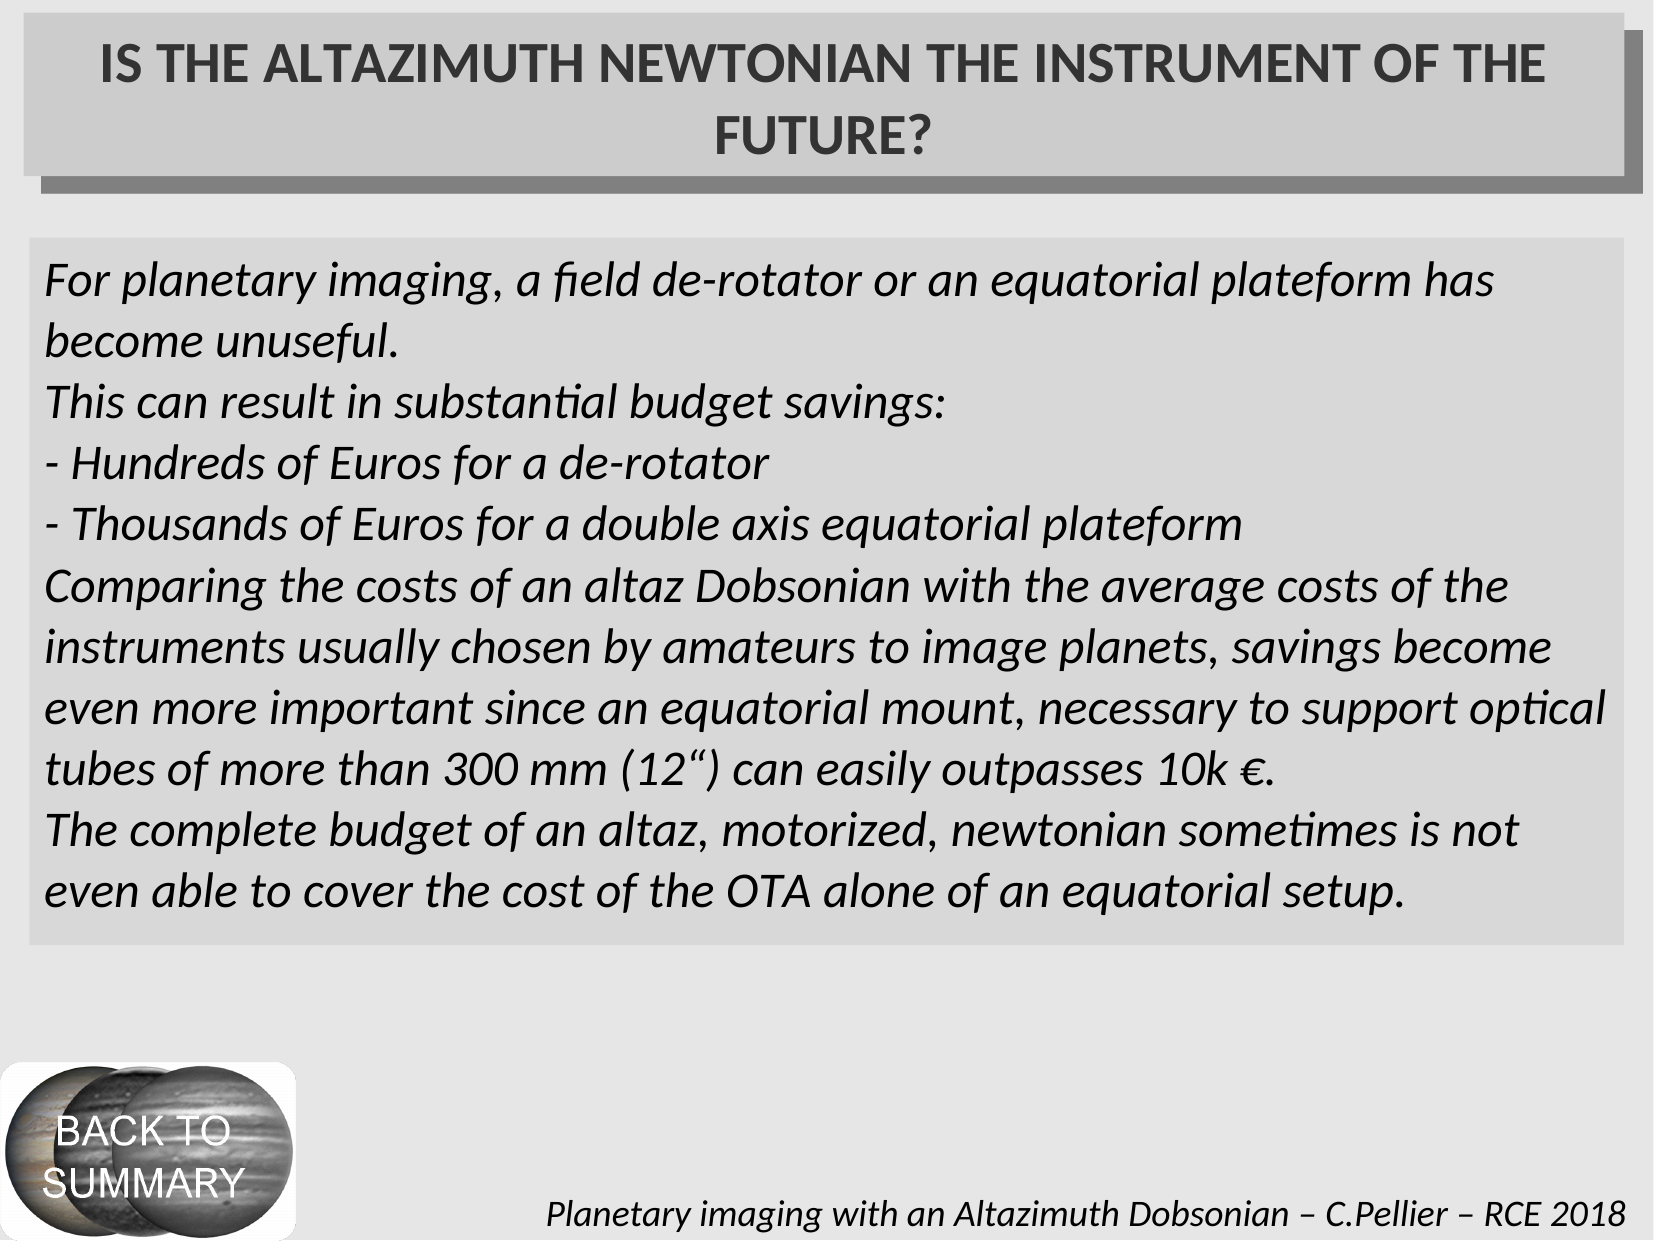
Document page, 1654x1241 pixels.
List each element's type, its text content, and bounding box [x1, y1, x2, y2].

text_box Planetary imaging with an Altazimuth Dobsonian – C.Pellier – RCE 2018 [430, 1180, 1642, 1241]
text_box For planetary imaging, a field de-rotator or an equatorial plateform has become unuseful. This can result in substantial budget savings: - Hundreds of Euros for a de-rotator - Thousands of Euros for a double axis equatorial plateform Comparing the costs of an altaz Dobsonian with the average costs of the instruments usually chosen by amateurs to image planets, savings become even more important since an equatorial mount, necessary to support optical tubes of more than 300 mm (12“) can easily outpasses 10k €. The complete budget of an altaz, motorized, newtonian sometimes is not even able to cover the cost of the OTA alone of an equatorial setup. [29, 237, 1624, 945]
text_box IS THE ALTAZIMUTH NEWTONIAN THE INSTRUMENT OF THE FUTURE? [23, 12, 1625, 177]
picture [0, 1062, 296, 1241]
